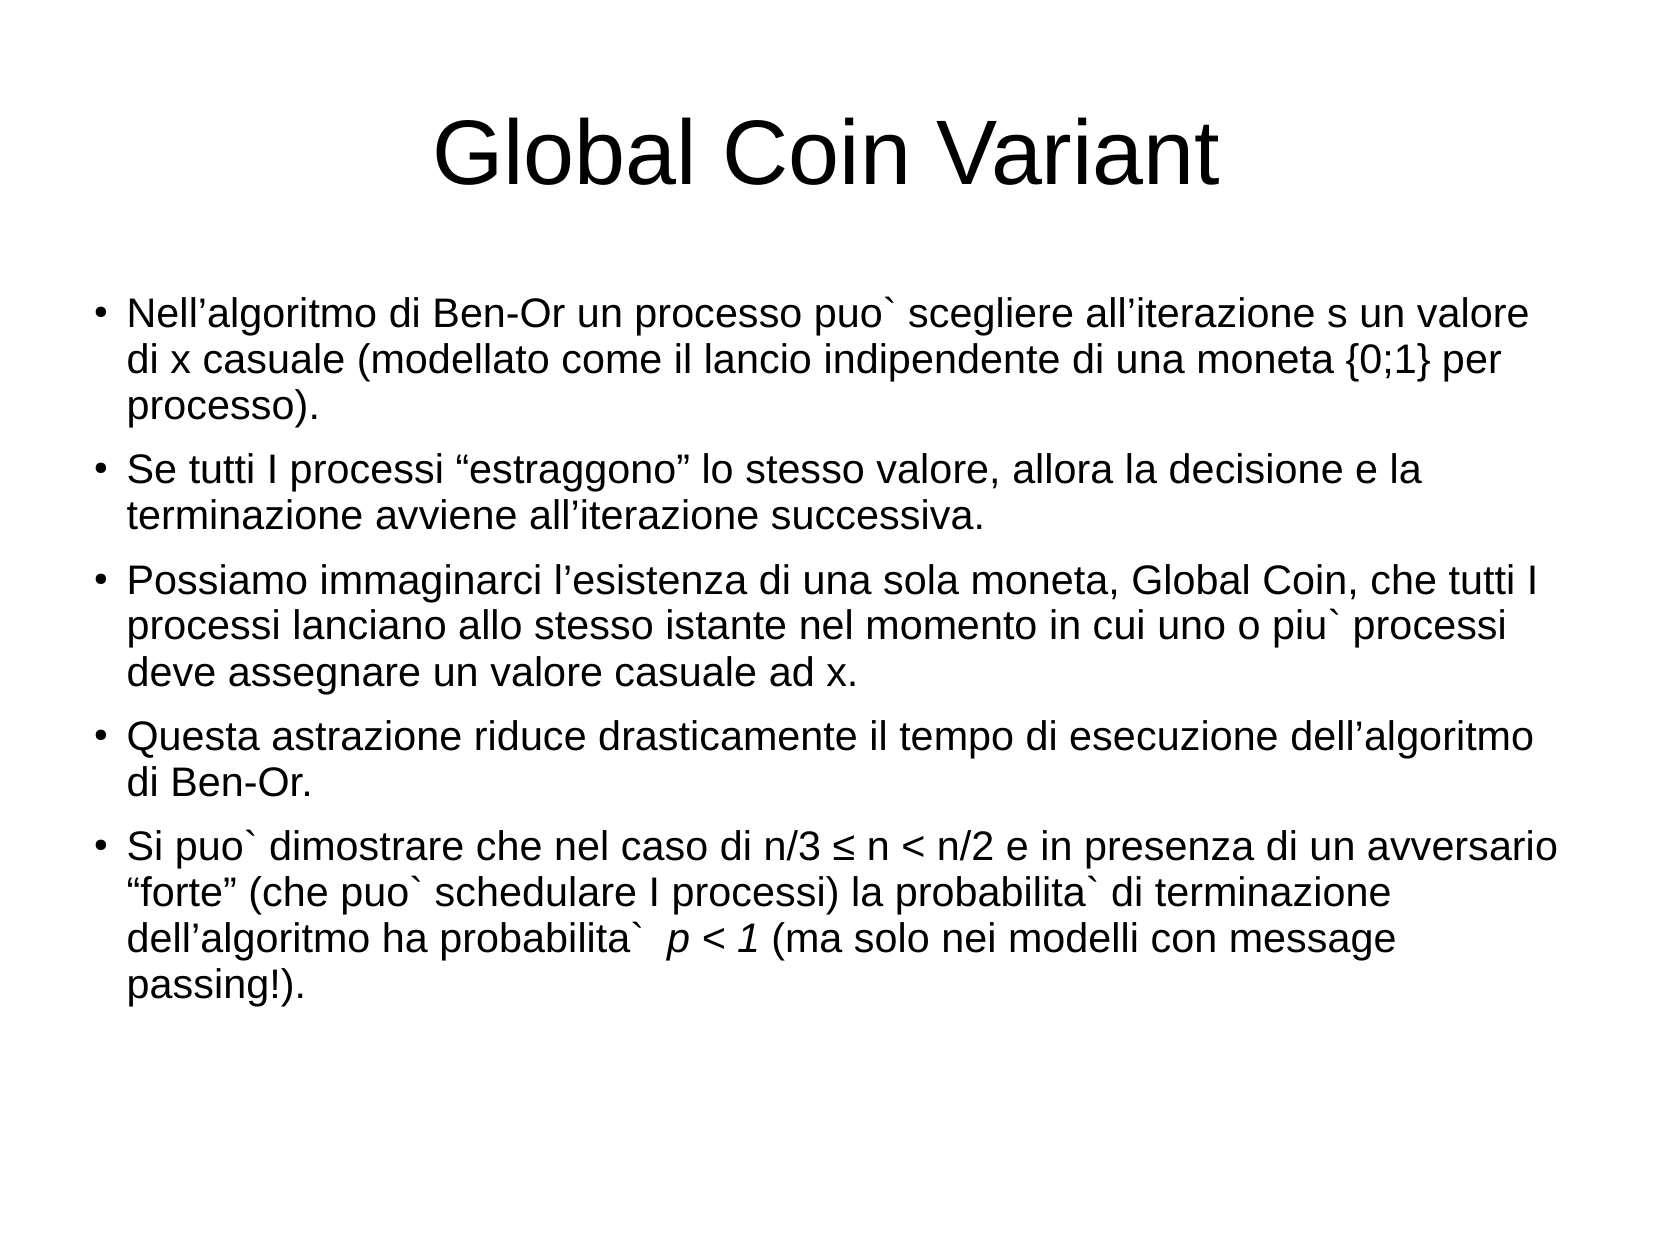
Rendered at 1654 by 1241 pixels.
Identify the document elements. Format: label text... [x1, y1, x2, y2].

title Global Coin Variant [82, 49, 1571, 257]
list Nell’algoritmo di Ben-Or un processo puo` scegliere all’iterazione s un valore di x casuale (modellato come il lancio indipendente di una moneta {0;1} per processo). Se tutti I processi “estraggono” lo stesso valore, allora la decisione e la terminazione avviene all’iterazione successiva. Possiamo immaginarci l’esistenza di una sola moneta, Global Coin, che tutti I processi lanciano allo stesso istante nel momento in cui uno o piu` processi deve assegnare un valore casuale ad x. Questa astrazione riduce drasticamente il tempo di esecuzione dell’algoritmo di Ben-Or. Si puo` dimostrare che nel caso di n/3 ≤ n < n/2 e in presenza di un avversario “forte” (che puo` schedulare I processi) la probabilita` di terminazione dell’algoritmo ha probabilita` p < 1 (ma solo nei modelli con message passing!). [82, 290, 1571, 1010]
